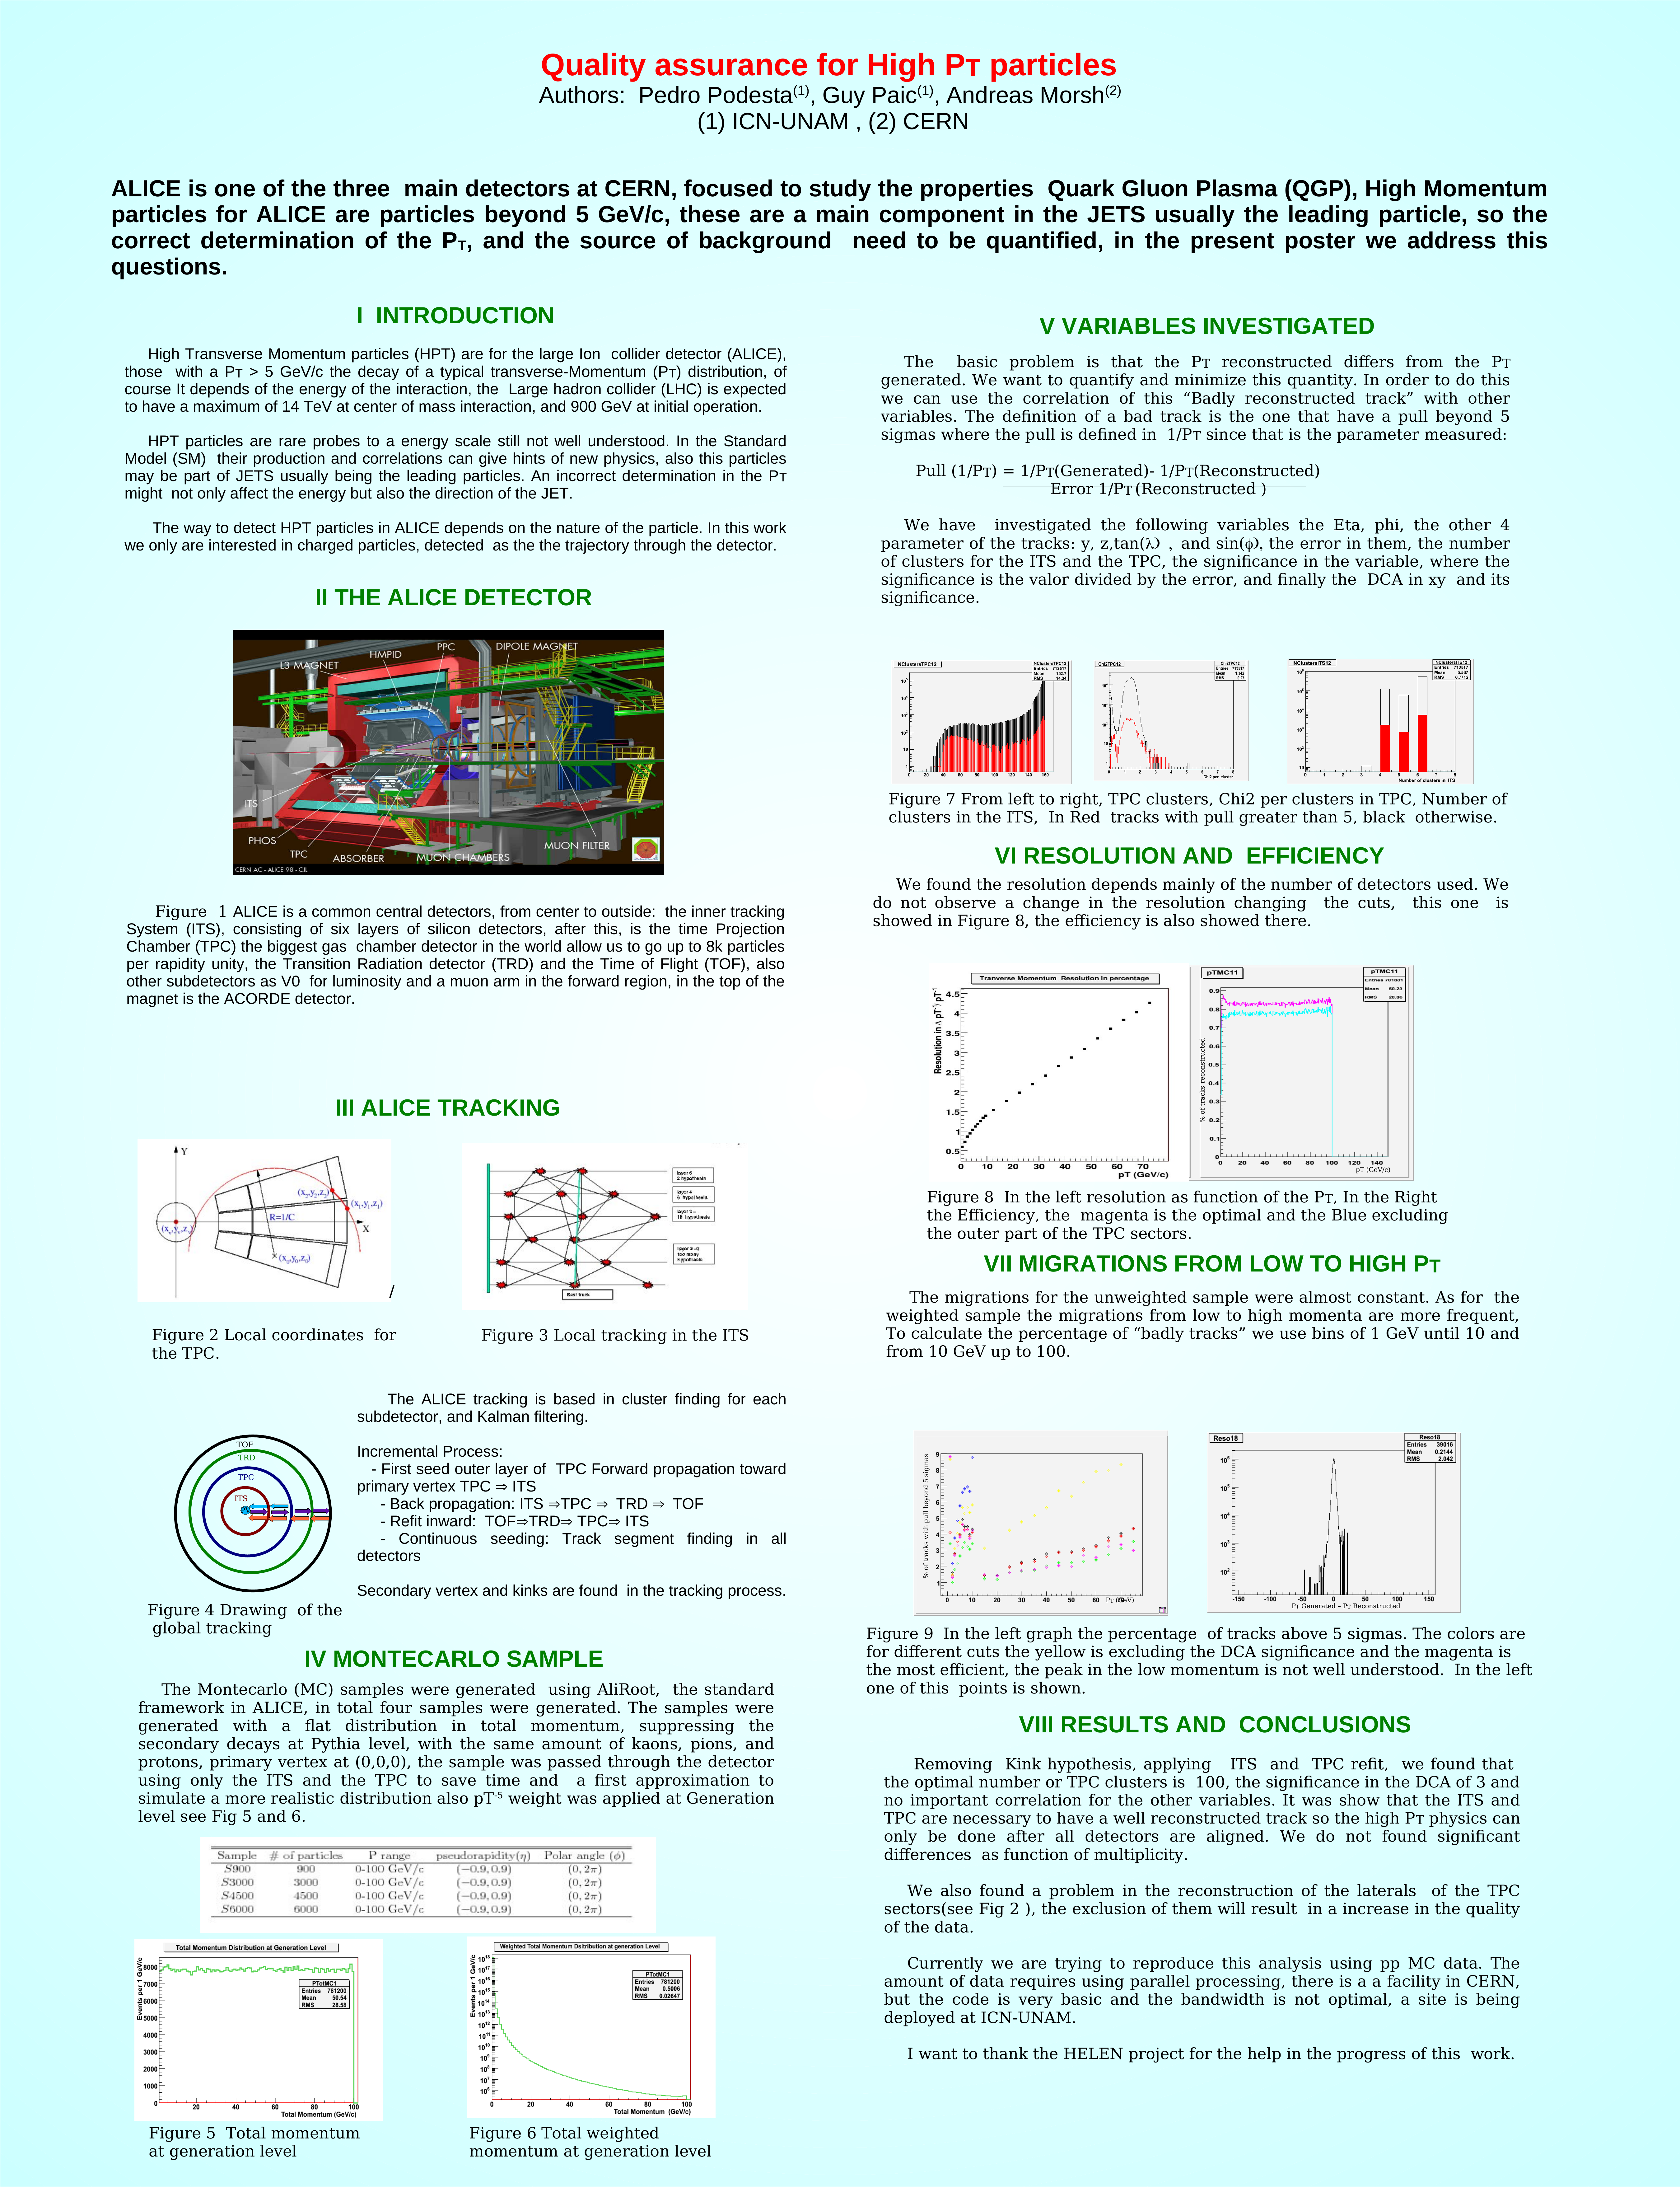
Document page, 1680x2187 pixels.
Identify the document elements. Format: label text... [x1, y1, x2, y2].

text_box High Transverse Momentum particles (HPT) are for the large Ion collider detector (ALICE), those with a PT > 5 GeV/c the decay of a typical transverse-Momentum (PT) distribution, of course It depends of the energy of the interaction, the Large hadron collider (LHC) is expected to have a maximum of 14 TeV at center of mass interaction, and 900 GeV at initial operation. HPT particles are rare probes to a energy scale still not well understood. In the Standard Model (SM) their production and correlations can give hints of new physics, also this particles may be part of JETS usually being the leading particles. An incorrect determination in the PT might not only affect the energy but also the direction of the JET. The way to detect HPT particles in ALICE depends on the nature of the particle. In this work we only are interested in charged particles, detected as the the trajectory through the detector. [124, 345, 787, 559]
text_box V VARIABLES INVESTIGATED [878, 313, 1543, 342]
text_box PV [241, 1506, 250, 1515]
picture [1207, 1432, 1461, 1613]
text_box Figure 3 Local tracking in the ITS [481, 1326, 755, 1345]
title ALICE is one of the three main detectors at CERN, focused to study the properties Quark Gluon Plasma (QGP), High Momentum particles for ALICE are particles beyond 5 GeV/c, these are a main component in the JETS usually the leading particle, so the correct determination of the PT, and the source of background need to be quantified, in the present poster we address this questions. [111, 171, 1550, 283]
picture [134, 1939, 383, 2121]
text_box The basic problem is that the PT reconstructed differs from the PT generated. We want to quantify and minimize this quantity. In order to do this we can use the correlation of this “Badly reconstructed track” with other variables. The definition of a bad track is the one that have a pull beyond 5 sigmas where the pull is defined in 1/PT since that is the parameter measured: Pull (1/PT) = 1/PT(Generated)- 1/PT(Reconstructed) Error 1/PT (Reconstructed ) We have investigated the following variables the Eta, phi, the other 4 parameter of the tracks: y, z,tan() , and sin(), the error in them, the number of clusters for the ITS and the TPC, the significance in the variable, where the significance is the valor divided by the error, and finally the DCA in xy and its significance. [881, 353, 1518, 654]
text_box I INTRODUCTION [109, 302, 802, 329]
picture [462, 1143, 748, 1310]
picture [891, 660, 1072, 784]
text_box TOF [236, 1438, 257, 1450]
text_box TPC [238, 1470, 258, 1482]
text_box Figure 1 ALICE is a common central detectors, from center to outside: the inner tracking System (ITS), consisting of six layers of silicon detectors, after this, is the time Projection Chamber (TPC) the biggest gas chamber detector in the world allow us to go up to 8k particles per rapidity unity, the Transition Radiation detector (TRD) and the Time of Flight (TOF), also other subdetectors as V0 for luminosity and a muon arm in the forward region, in the top of the magnet is the ACORDE detector. [126, 902, 789, 1025]
title Quality assurance for High PT particles Authors: Pedro Podesta(1), Guy Paic(1), Andreas Morsh(2) (1) ICN-UNAM , (2) CERN [114, 44, 1553, 137]
text_box % of tracks with pull beyond 5 sigmas [922, 1452, 938, 1579]
picture [233, 630, 664, 875]
text_box PT Generated – PT Reconstructed [1261, 1602, 1422, 1620]
text_box % of tracks reconstructed [1198, 1036, 1214, 1123]
text_box Removing Kink hypothesis, applying ITS and TPC refit, we found that the optimal number or TPC clusters is 100, the significance in the DCA of 3 and no important correlation for the other variables. It was show that the ITS and TPC are necessary to have a well reconstructed track so the high PT physics can only be done after all detectors are aligned. We do not found significant differences as function of multiplicity. We also found a problem in the reconstruction of the laterals of the TPC sectors(see Fig 2 ), the exclusion of them will result in a increase in the quality of the data. Currently we are trying to reproduce this analysis using pp MC data. The amount of data requires using parallel processing, there is a a facility in CERN, but the code is very basic and the bandwidth is not optimal, a site is being deployed at ICN-UNAM. I want to thank the HELEN project for the help in the progress of this work. [884, 1737, 1521, 2124]
text_box Figure 9 In the left graph the percentage of tracks above 5 sigmas. The colors are for different cuts the yellow is excluding the DCA significance and the magenta is the most efficient, the peak in the low momentum is not well understood. In the left one of this points is shown. [866, 1625, 1533, 1697]
picture [929, 973, 1414, 1182]
text_box PT (GeV) [1106, 1596, 1134, 1614]
text_box Figure 5 Total momentum at generation level [149, 2124, 376, 2161]
picture [200, 1837, 656, 1933]
picture [138, 1139, 391, 1302]
text_box ITS [234, 1492, 251, 1504]
text_box pT (GeV/c) [1356, 1166, 1391, 1184]
text_box III ALICE TRACKING [99, 1094, 798, 1121]
text_box VIII RESULTS AND CONCLUSIONS [866, 1711, 1565, 1738]
picture [1094, 660, 1249, 781]
text_box IV MONTECARLO SAMPLE [105, 1646, 804, 1672]
text_box Figure 4 Drawing of the global tracking [147, 1601, 343, 1637]
text_box II THE ALICE DETECTOR [104, 584, 803, 611]
picture [913, 1430, 1168, 1616]
text_box Figure 2 Local coordinates for the TPC. [152, 1326, 402, 1372]
text_box [175, 1436, 330, 1591]
text_box Figure 6 Total weighted momentum at generation level [469, 2124, 716, 2179]
text_box We found the resolution depends mainly of the number of detectors used. We do not observe a change in the resolution changing the cuts, this one is showed in Figure 8, the efficiency is also showed there. [873, 875, 1510, 973]
picture [467, 1936, 716, 2118]
text_box TRD [238, 1451, 259, 1463]
picture [1287, 659, 1474, 784]
text_box / [389, 1282, 395, 1301]
text_box VII MIGRATIONS FROM LOW TO HIGH PT [863, 1250, 1562, 1281]
text_box The Montecarlo (MC) samples were generated using AliRoot, the standard framework in ALICE, in total four samples were generated. The samples were generated with a flat distribution in total momentum, suppressing the secondary decays at Pythia level, with the same amount of kaons, pions, and protons, primary vertex at (0,0,0), the sample was passed through the detector using only the ITS and the TPC to save time and a first approximation to simulate a more realistic distribution also pT-5 weight was applied at Generation level see Fig 5 and 6. [138, 1680, 775, 1826]
text_box The ALICE tracking is based in cluster finding for each subdetector, and Kalman filtering. Incremental Process: - First seed outer layer of TPC Forward propagation toward primary vertex TPC  ITS - Back propagation: ITS TPC  TRD  TOF - Refit inward: TOFTRD TPC ITS - Continuous seeding: Track segment finding in all detectors Secondary vertex and kinks are found in the tracking process. [357, 1390, 790, 1604]
text_box Figure 7 From left to right, TPC clusters, Chi2 per clusters in TPC, Number of clusters in the ITS, In Red tracks with pull greater than 5, black otherwise. [889, 790, 1513, 838]
text_box Figure 8 In the left resolution as function of the PT, In the Right the Efficiency, the magenta is the optimal and the Blue excluding the outer part of the TPC sectors. [927, 1188, 1449, 1245]
text_box VI RESOLUTION AND EFFICIENCY [847, 842, 1546, 869]
text_box The migrations for the unweighted sample were almost constant. As for the weighted sample the migrations from low to high momenta are more frequent, To calculate the percentage of “badly tracks” we use bins of 1 GeV until 10 and from 10 GeV up to 100. [886, 1288, 1523, 1386]
